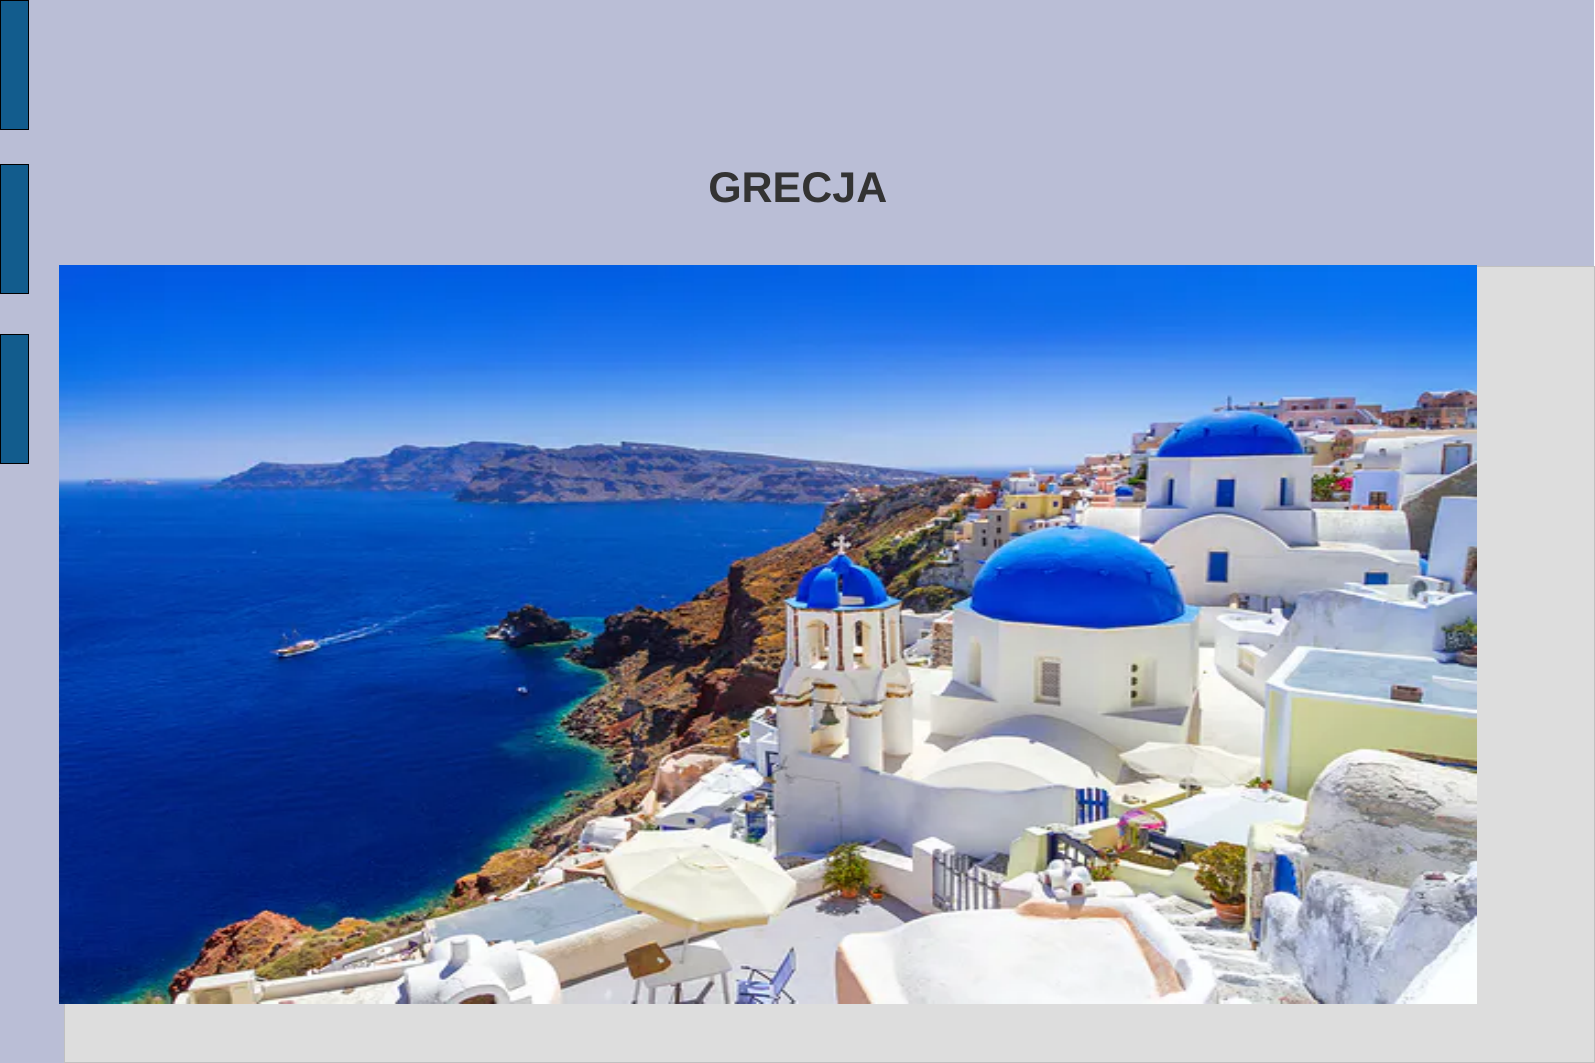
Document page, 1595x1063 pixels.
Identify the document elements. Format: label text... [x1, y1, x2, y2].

title GRECJA [117, 98, 1479, 276]
picture [59, 265, 1477, 1004]
